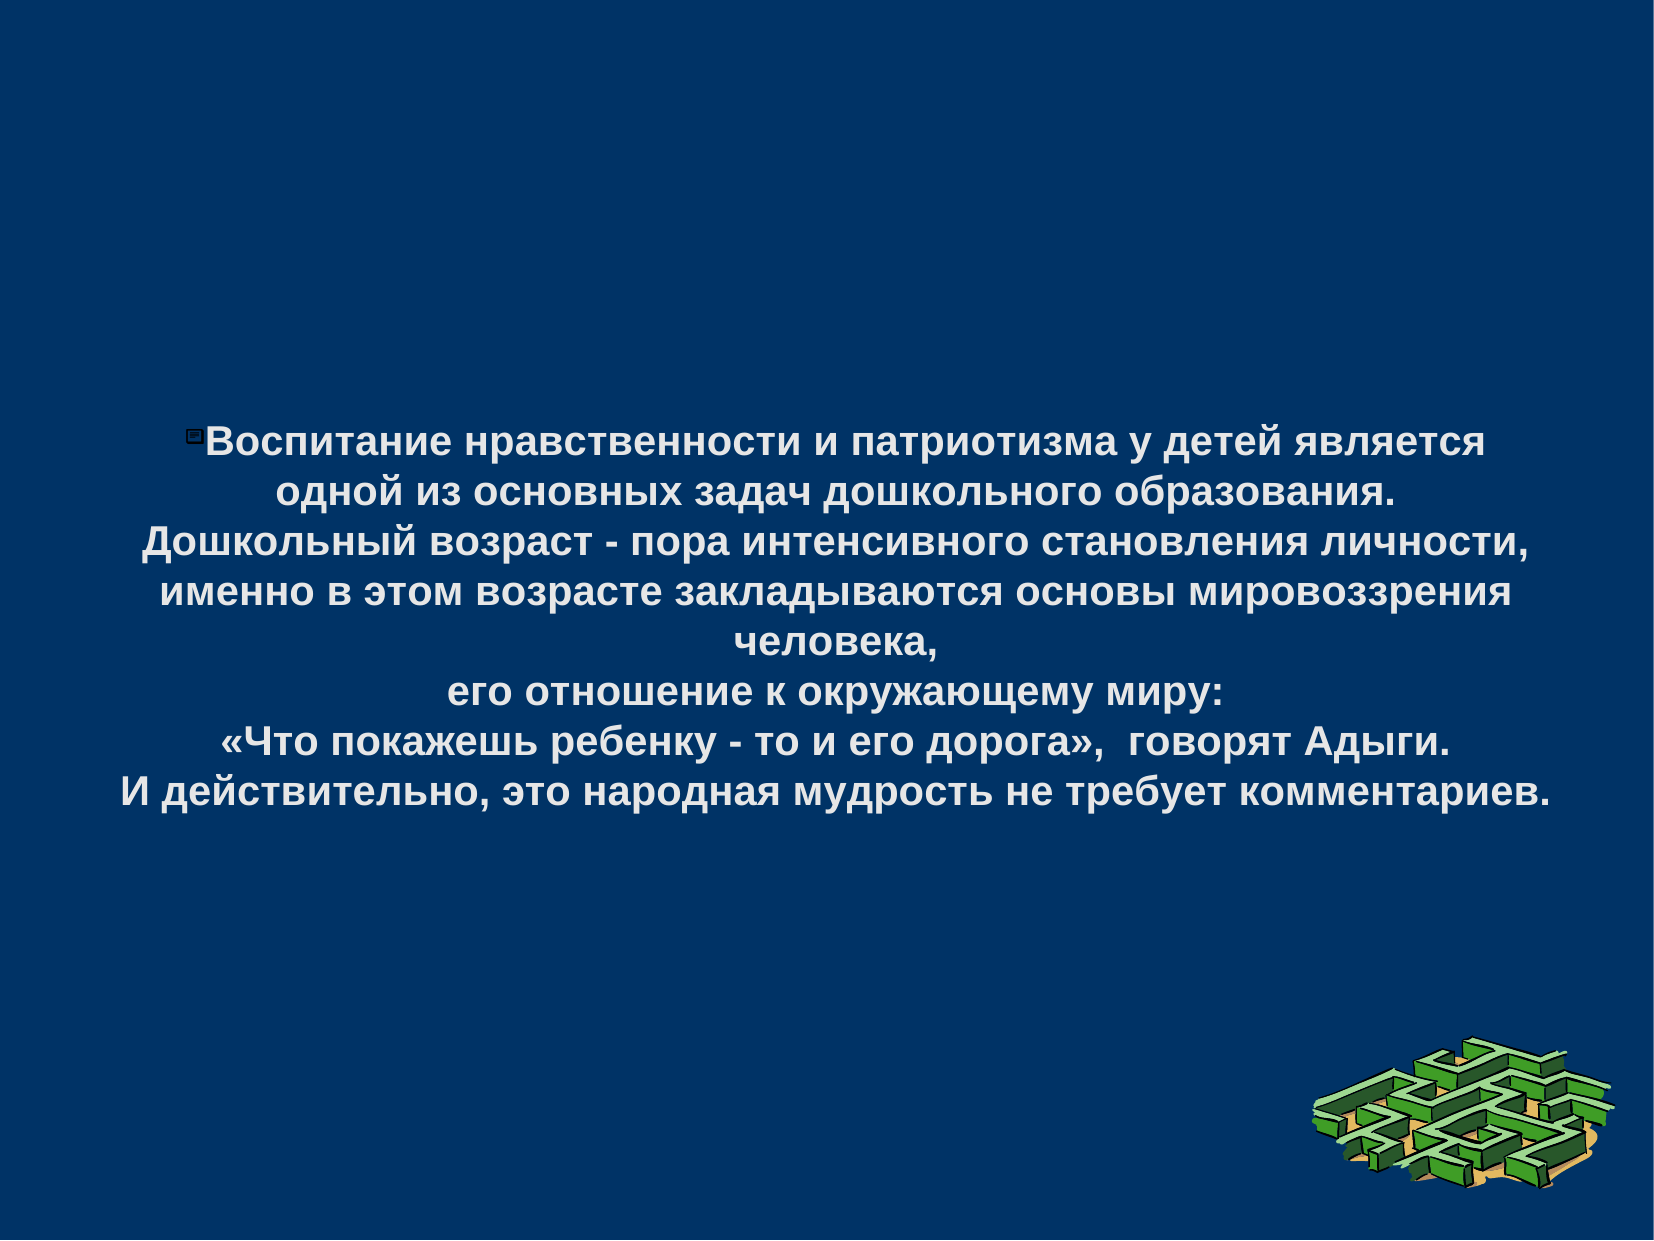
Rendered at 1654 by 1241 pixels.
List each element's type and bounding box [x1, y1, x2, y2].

text_box [27, 29, 1629, 1004]
